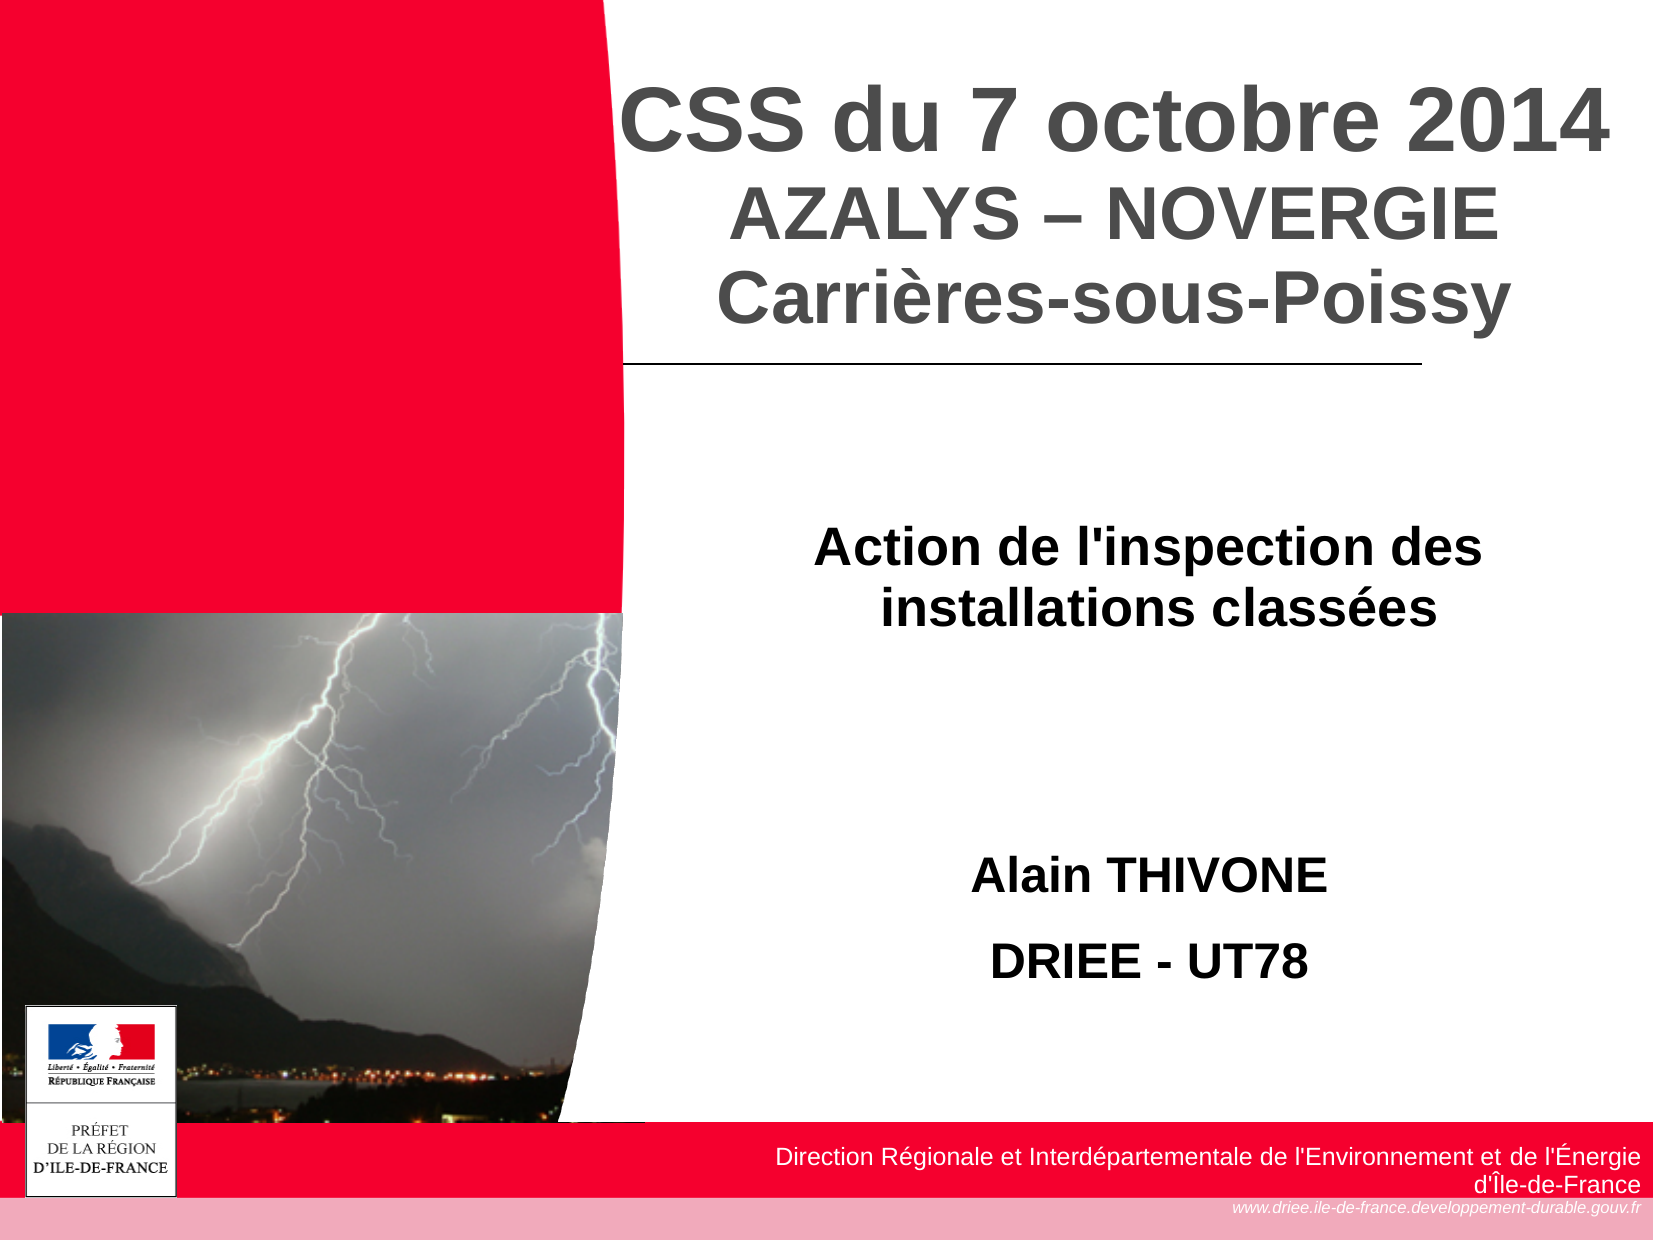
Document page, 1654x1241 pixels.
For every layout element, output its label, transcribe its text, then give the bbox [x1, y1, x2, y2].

picture [0, 0, 1654, 1240]
subtitle Action de l'inspection des installations classées Alain THIVONE DRIEE - UT78 [631, 417, 1632, 1088]
title CSS du 7 octobre 2014 AZALYS – NOVERGIE Carrières-sous-Poissy [611, 68, 1619, 340]
